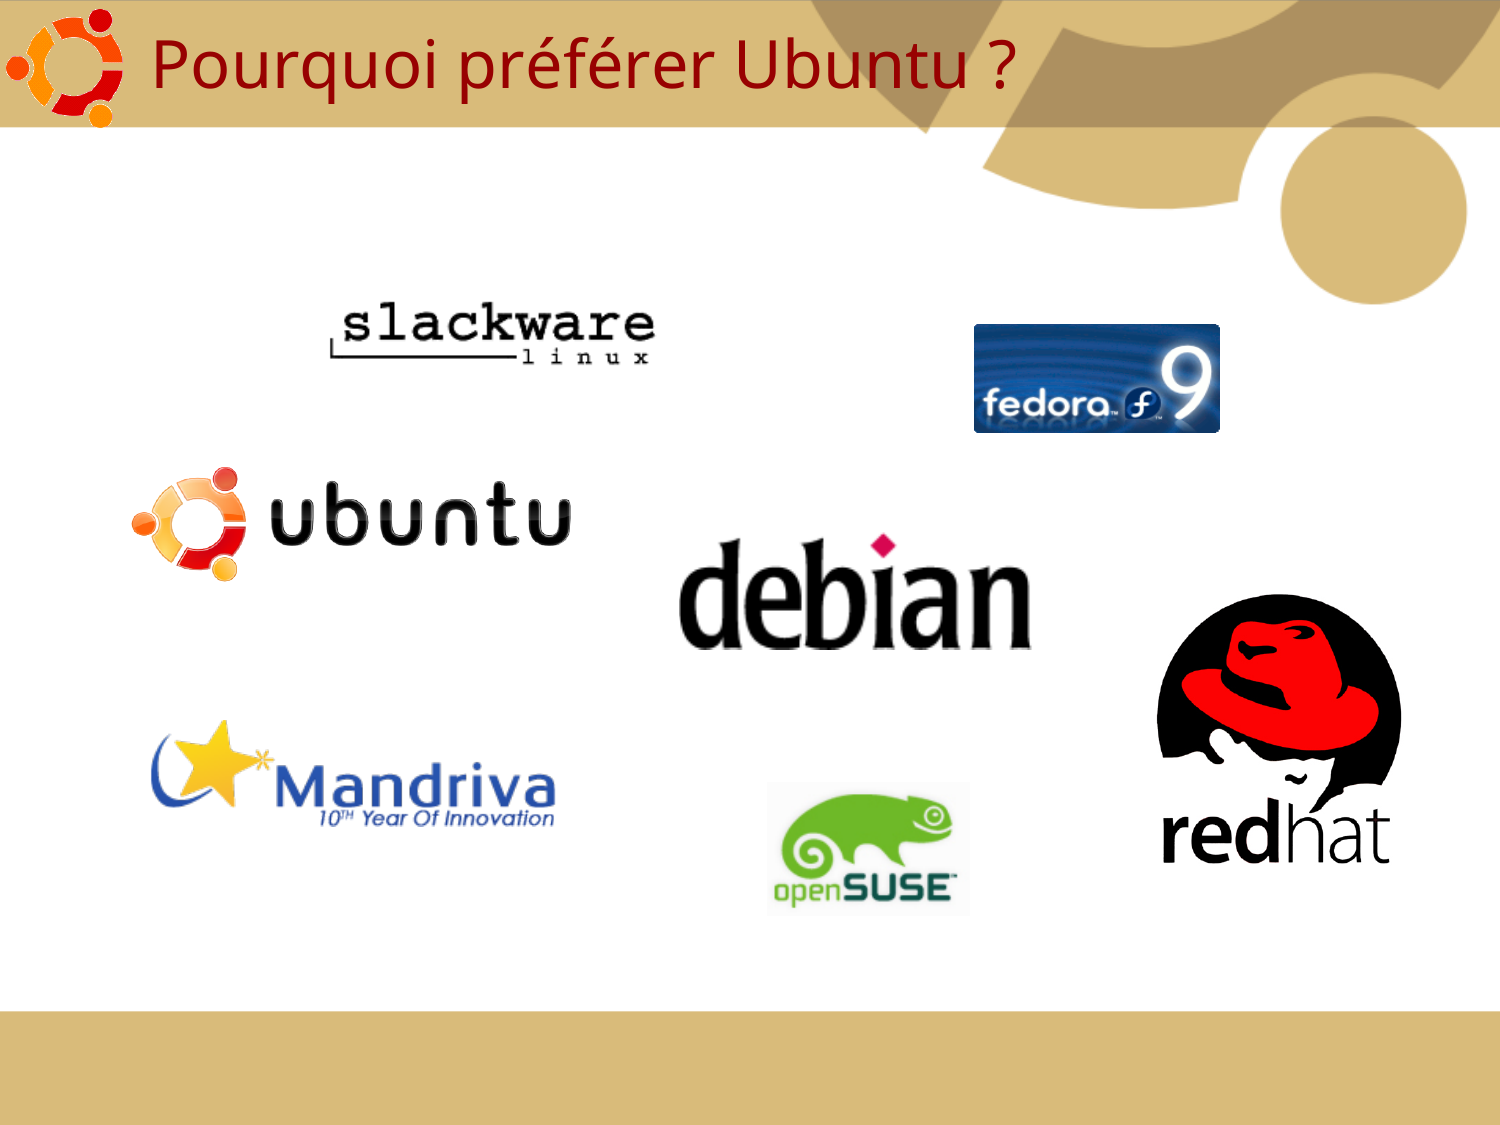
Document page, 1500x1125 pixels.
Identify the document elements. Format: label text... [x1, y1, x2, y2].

picture [1151, 590, 1404, 868]
picture [145, 720, 562, 827]
picture [767, 782, 970, 916]
title Pourquoi préférer Ubuntu ? [135, 0, 1418, 126]
picture [0, 0, 1500, 650]
